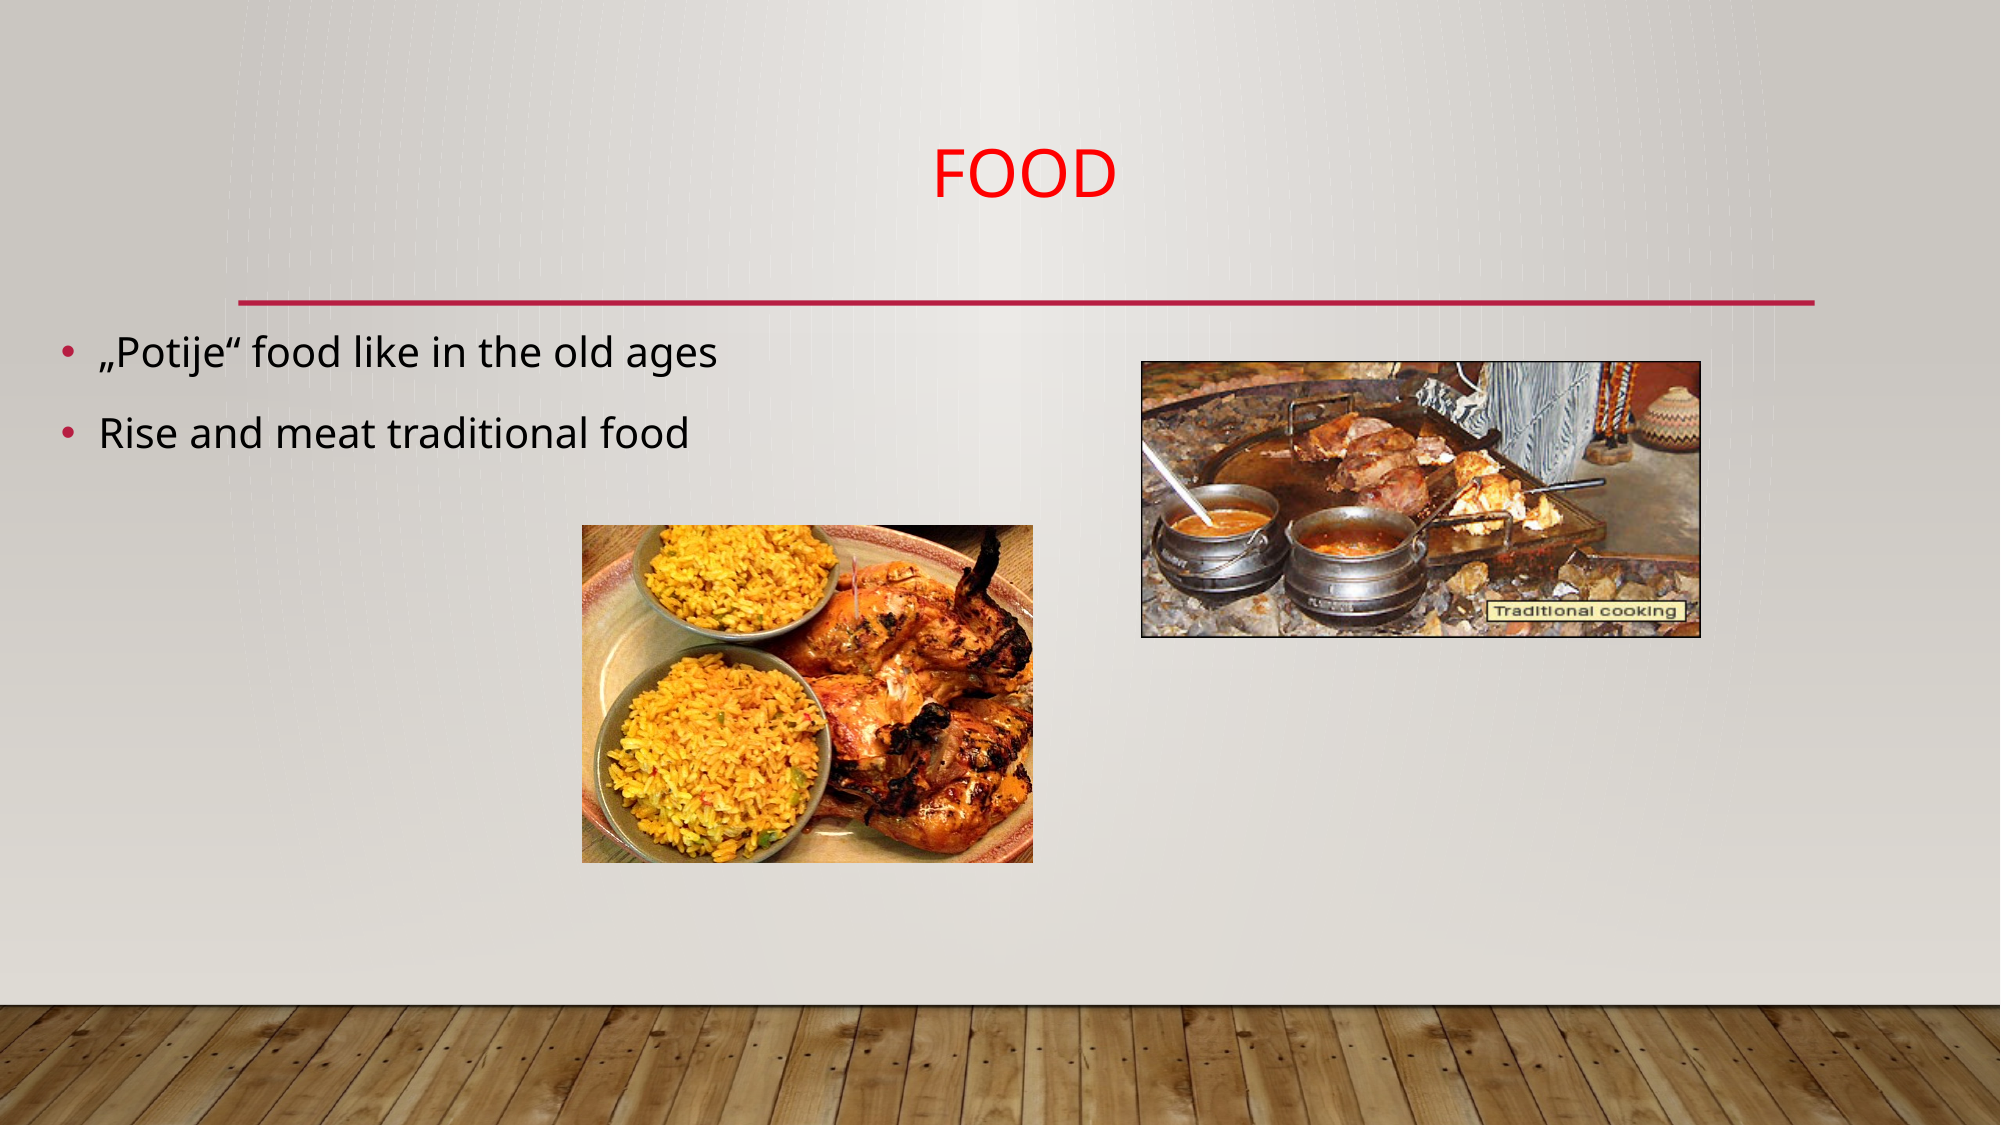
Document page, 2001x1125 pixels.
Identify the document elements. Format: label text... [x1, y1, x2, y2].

picture [0, 1005, 2000, 1125]
title FOOD [238, 131, 1814, 305]
picture [582, 525, 1033, 863]
list „Potije“ food like in the old ages Rise and meat traditional food [45, 308, 1771, 1023]
picture [1141, 361, 1701, 638]
